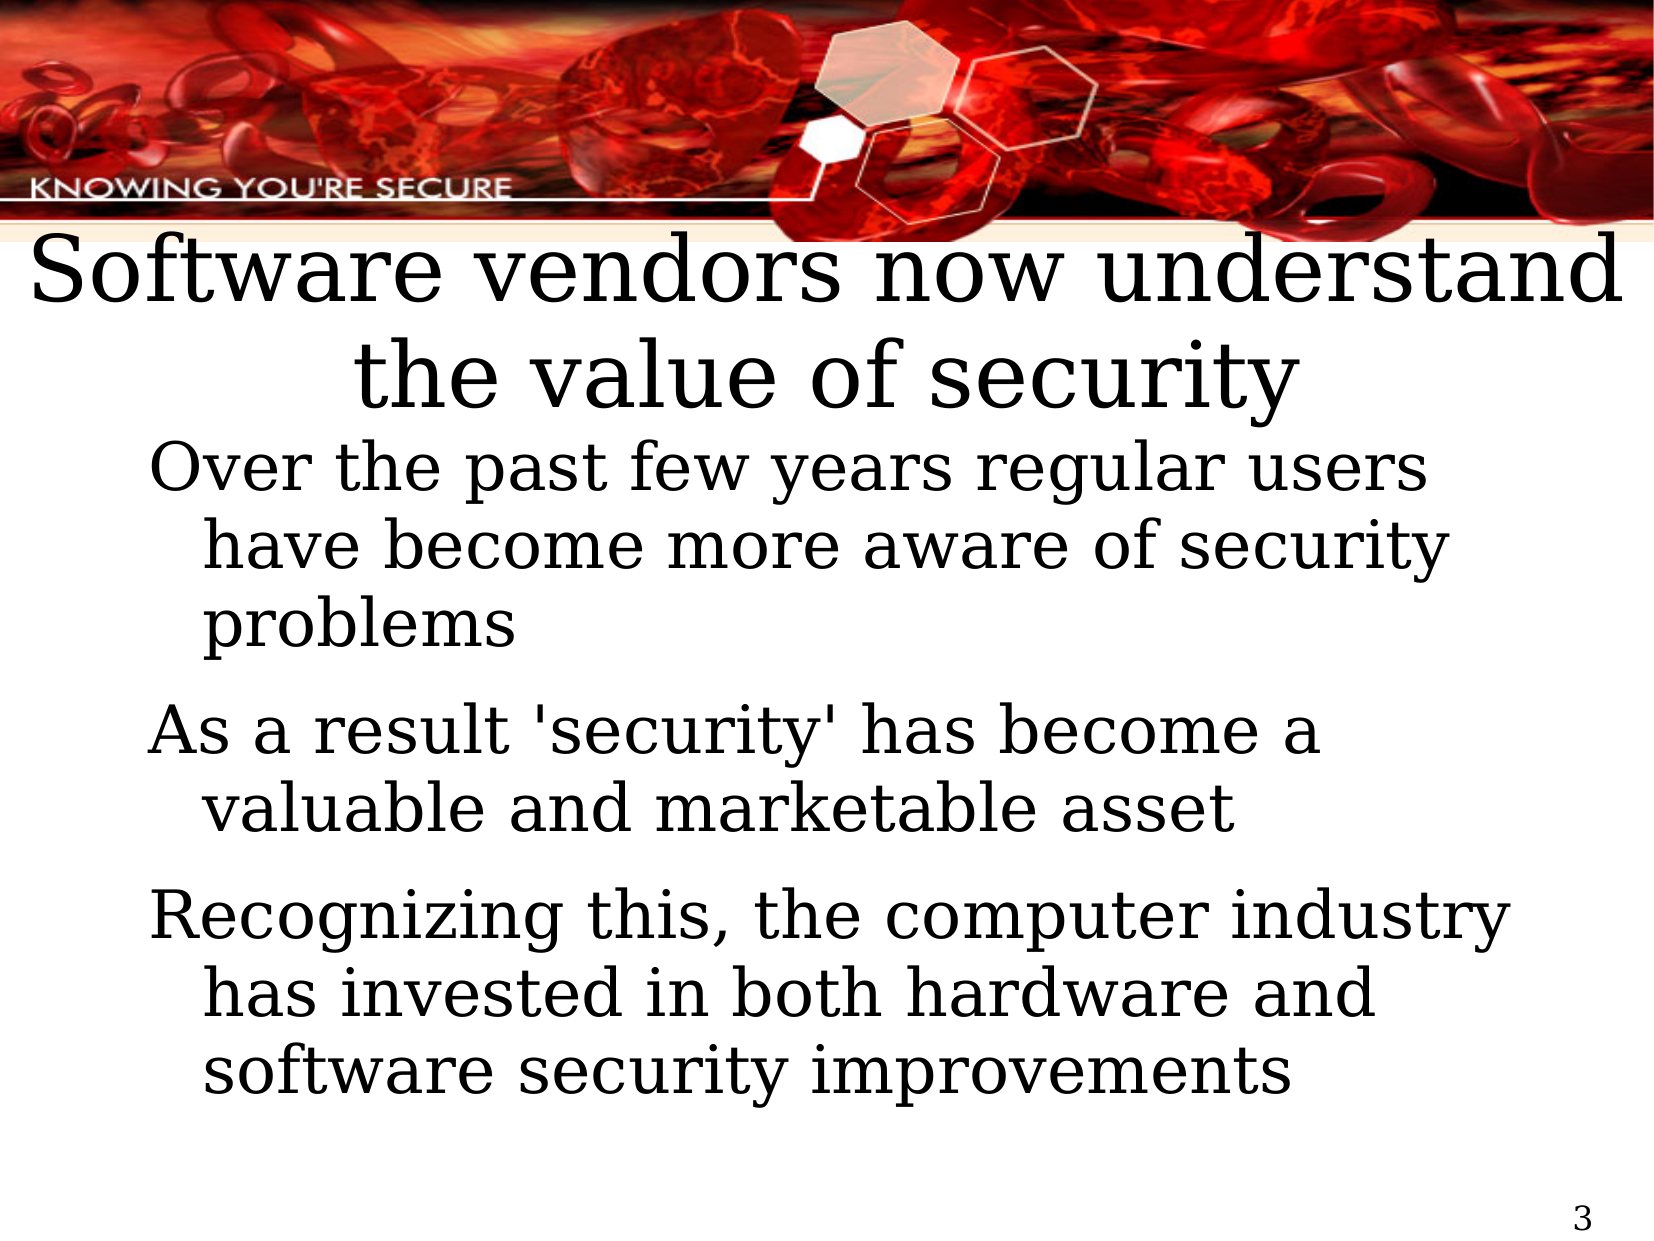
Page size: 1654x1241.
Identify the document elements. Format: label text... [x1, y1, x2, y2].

picture [0, 0, 1654, 215]
title Software vendors now understand the value of security [0, 215, 1654, 430]
list Over the past few years regular users have become more aware of security problems As a result 'security' has become a valuable and marketable asset Recognizing this, the computer industry has invested in both hardware and software security improvements [131, 428, 1544, 1123]
